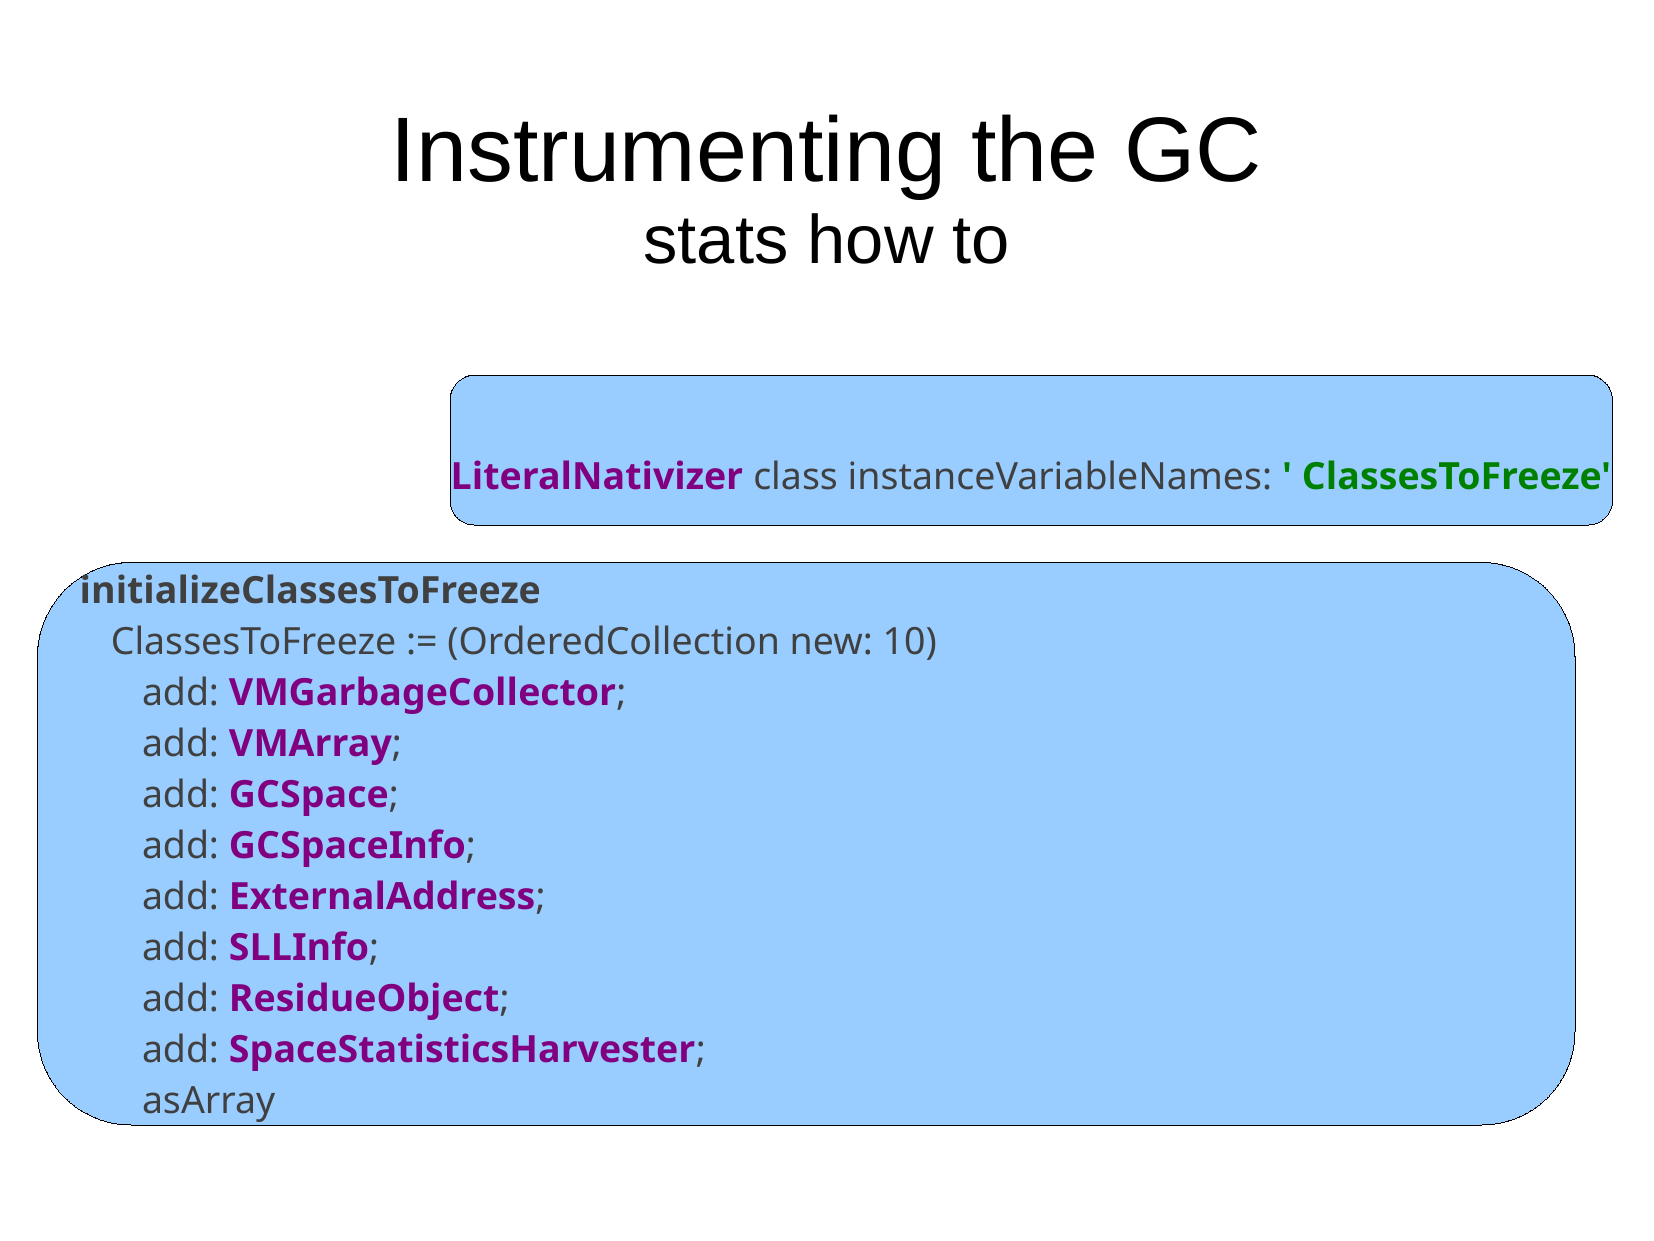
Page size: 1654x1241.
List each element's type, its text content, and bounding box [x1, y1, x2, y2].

text_box initializeClassesToFreeze ClassesToFreeze := (OrderedCollection new: 10) add: VMGarbageCollector; add: VMArray; add: GCSpace; add: GCSpaceInfo; add: ExternalAddress; add: SLLInfo; add: ResidueObject; add: SpaceStatisticsHarvester; asArray [37, 562, 1576, 1126]
text_box Instrumenting the GC stats how to [143, 91, 1511, 286]
text_box LiteralNativizer class instanceVariableNames: ' ClassesToFreeze' [450, 375, 1613, 526]
